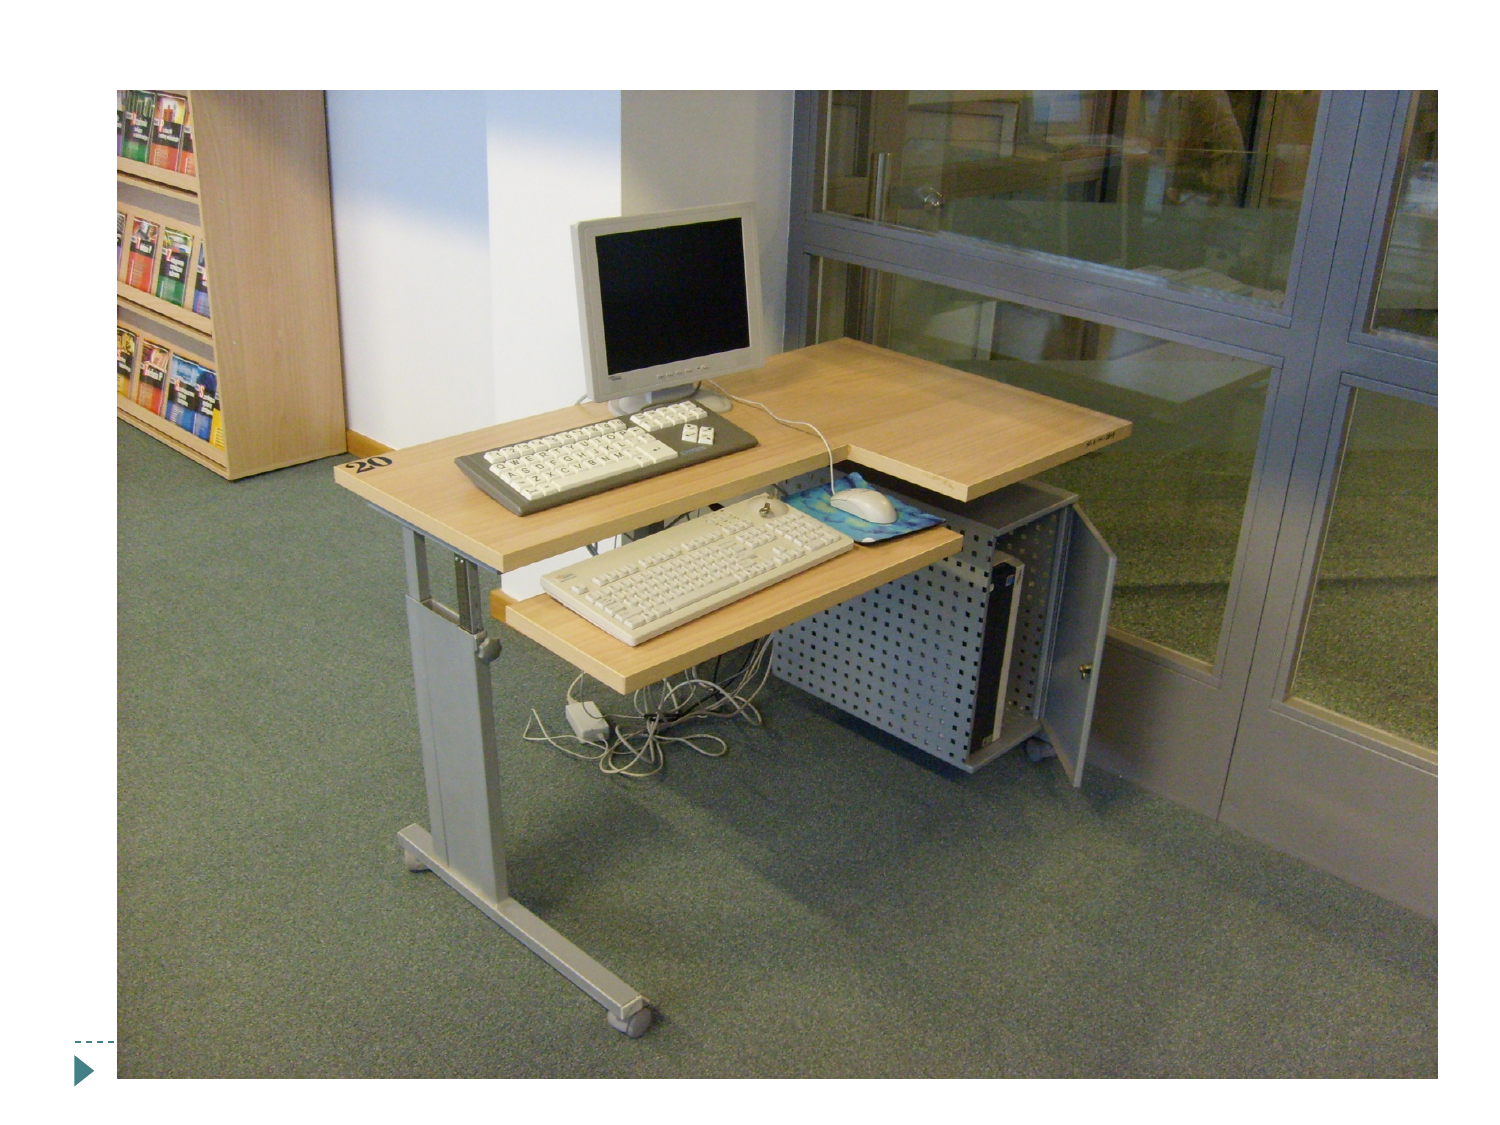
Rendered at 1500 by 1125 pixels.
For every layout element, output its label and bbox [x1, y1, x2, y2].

picture [117, 90, 1438, 1079]
